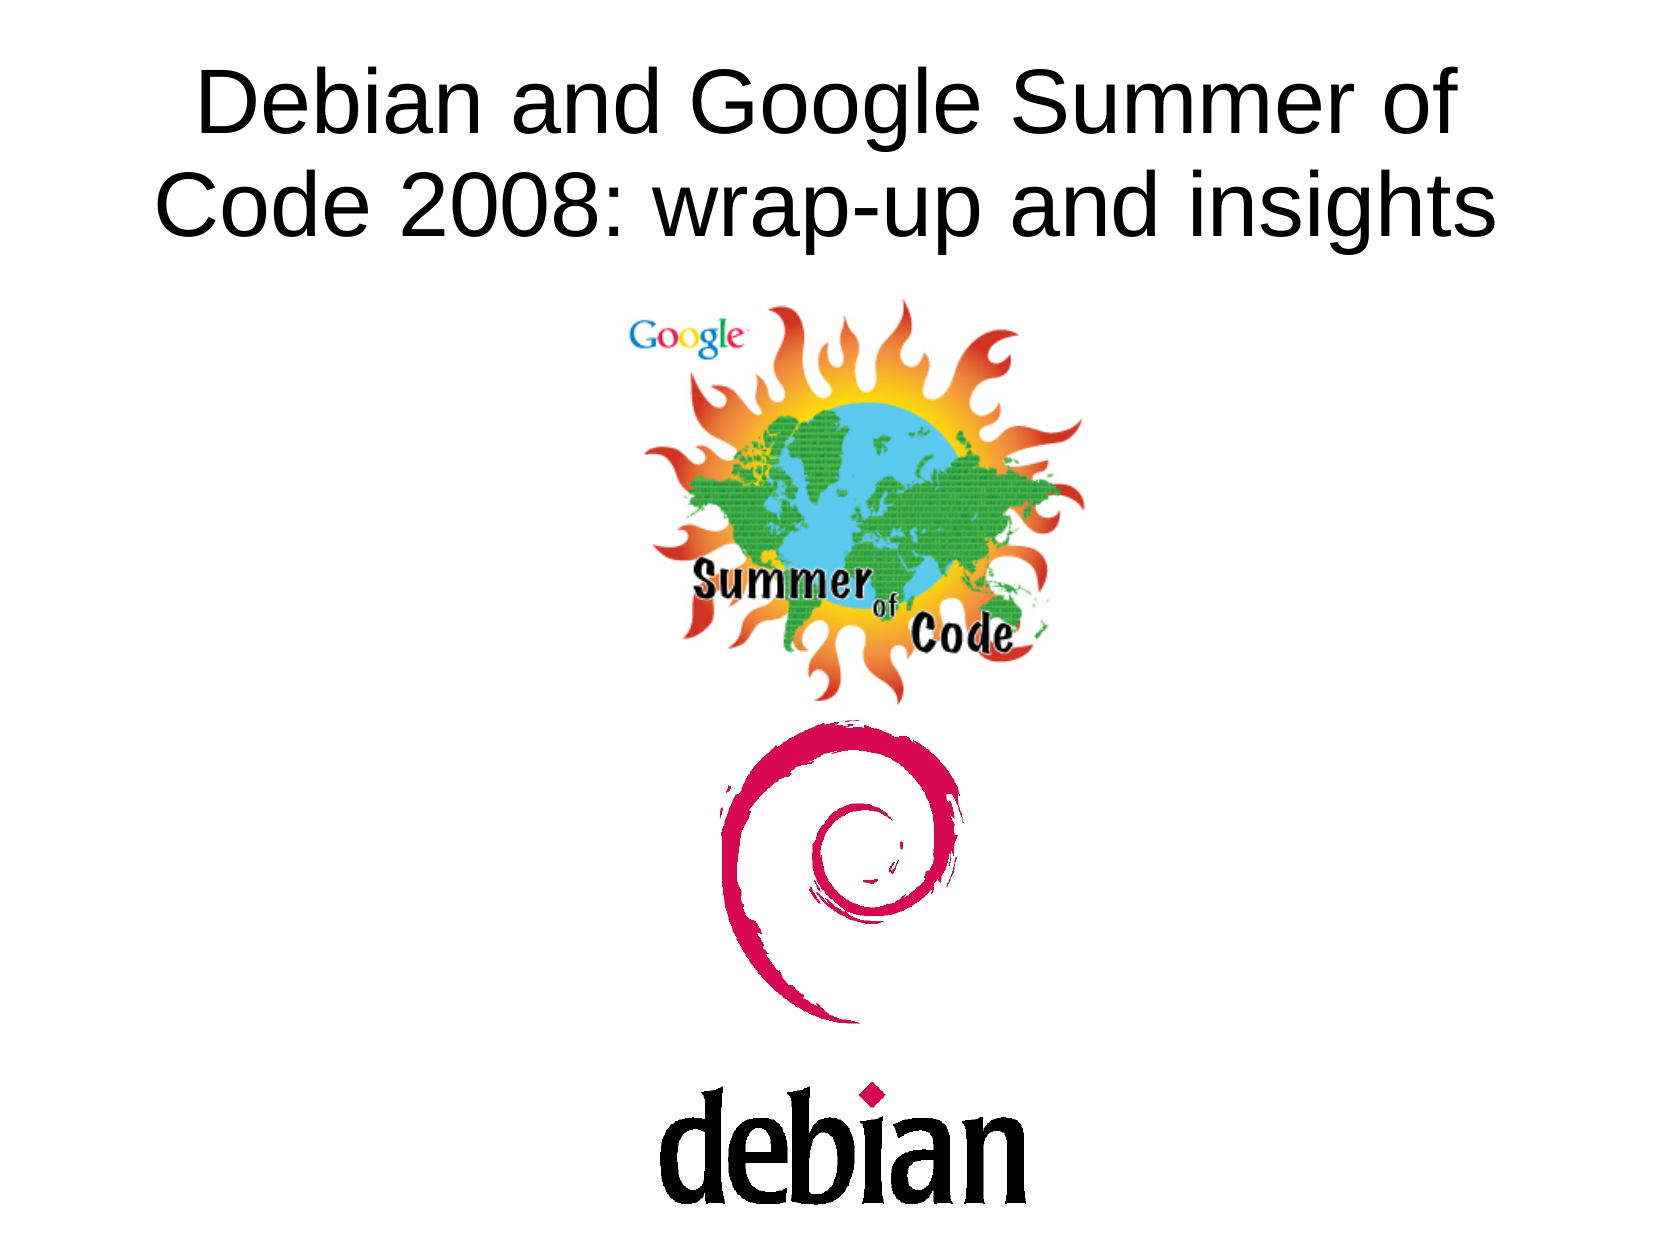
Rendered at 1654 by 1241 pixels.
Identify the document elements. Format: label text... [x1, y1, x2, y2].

picture [620, 265, 1093, 1211]
title Debian and Google Summer of Code 2008: wrap-up and insights [82, 50, 1571, 256]
